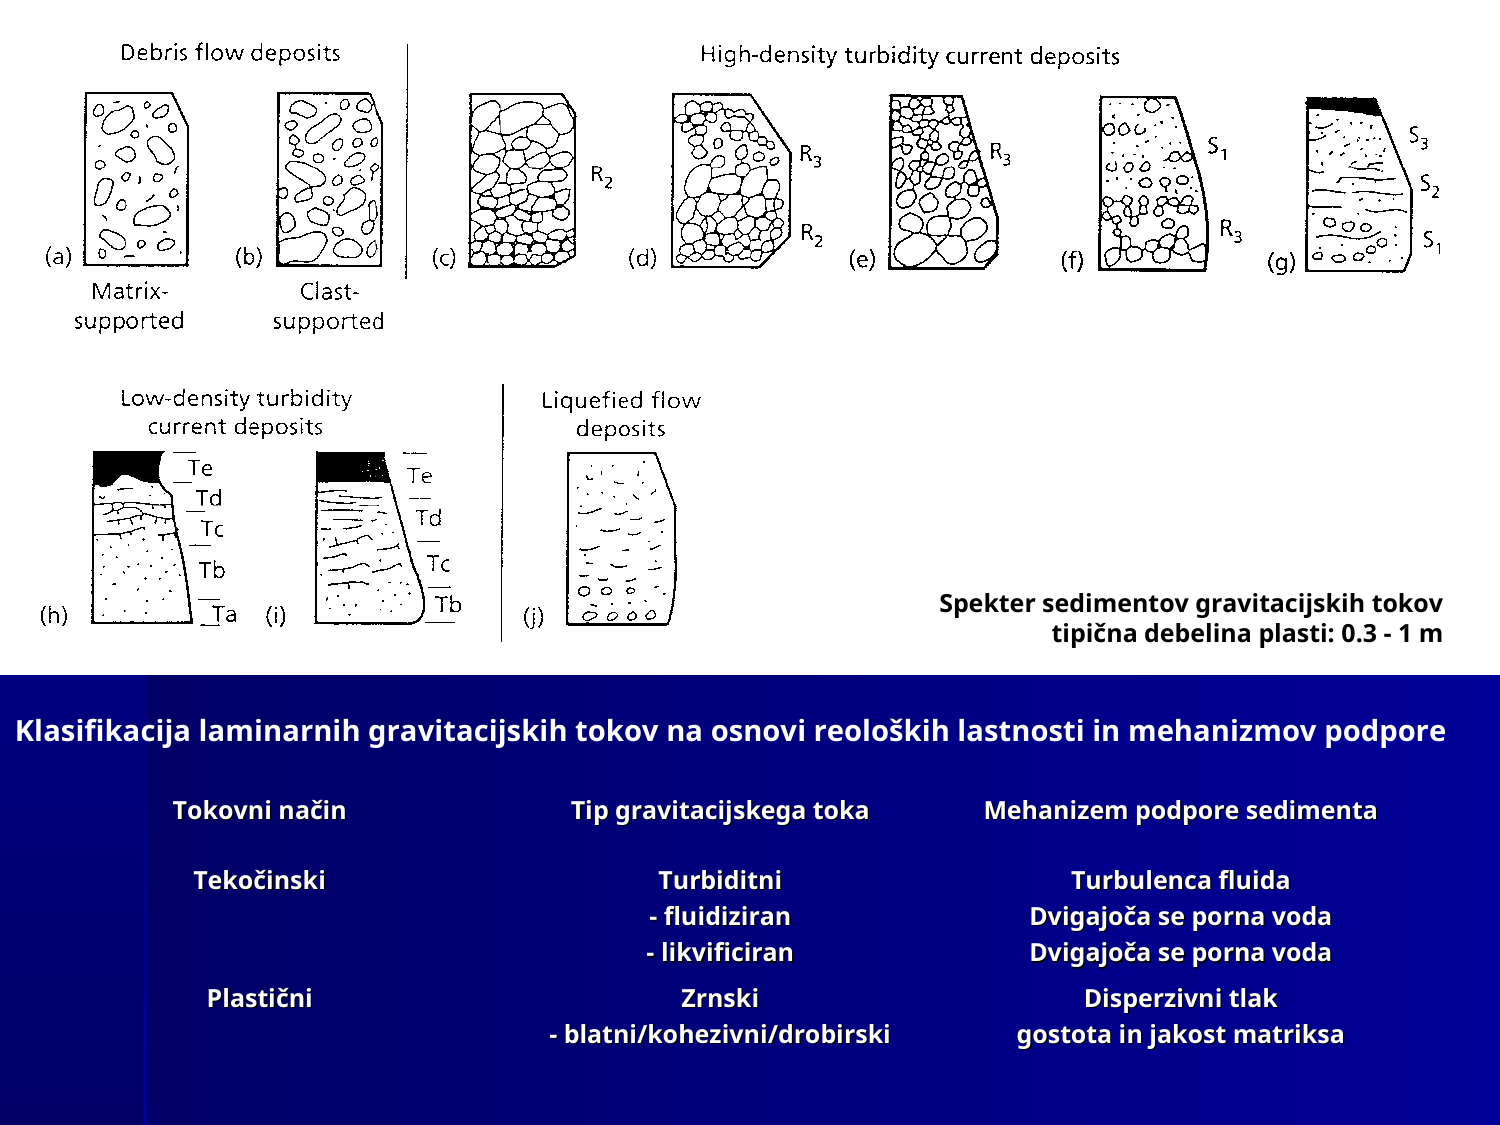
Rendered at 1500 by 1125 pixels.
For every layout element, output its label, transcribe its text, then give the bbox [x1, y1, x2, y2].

table_cell Turbulenca fluida Dvigajoča se porna voda Dvigajoča se porna voda [950, 857, 1411, 974]
table_cell Turbiditni - fluidiziran - likvificiran [490, 857, 950, 974]
table_header Tokovni način [29, 787, 490, 857]
picture [0, 0, 1500, 675]
text_box Klasifikacija laminarnih gravitacijskih tokov na osnovi reoloških lastnosti in mehanizmov podpore [0, 704, 1464, 755]
table_cell Zrnski - blatni/kohezivni/drobirski [490, 974, 950, 1056]
table_cell Disperzivni tlak gostota in jakost matriksa [950, 974, 1411, 1056]
table_cell Tekočinski [29, 857, 490, 974]
table_cell Plastični [29, 974, 490, 1056]
table_header Mehanizem podpore sedimenta [950, 787, 1411, 857]
table_header Tip gravitacijskega toka [490, 787, 950, 857]
text_box Spekter sedimentov gravitacijskih tokov tipična debelina plasti: 0.3 - 1 m [738, 519, 1459, 655]
